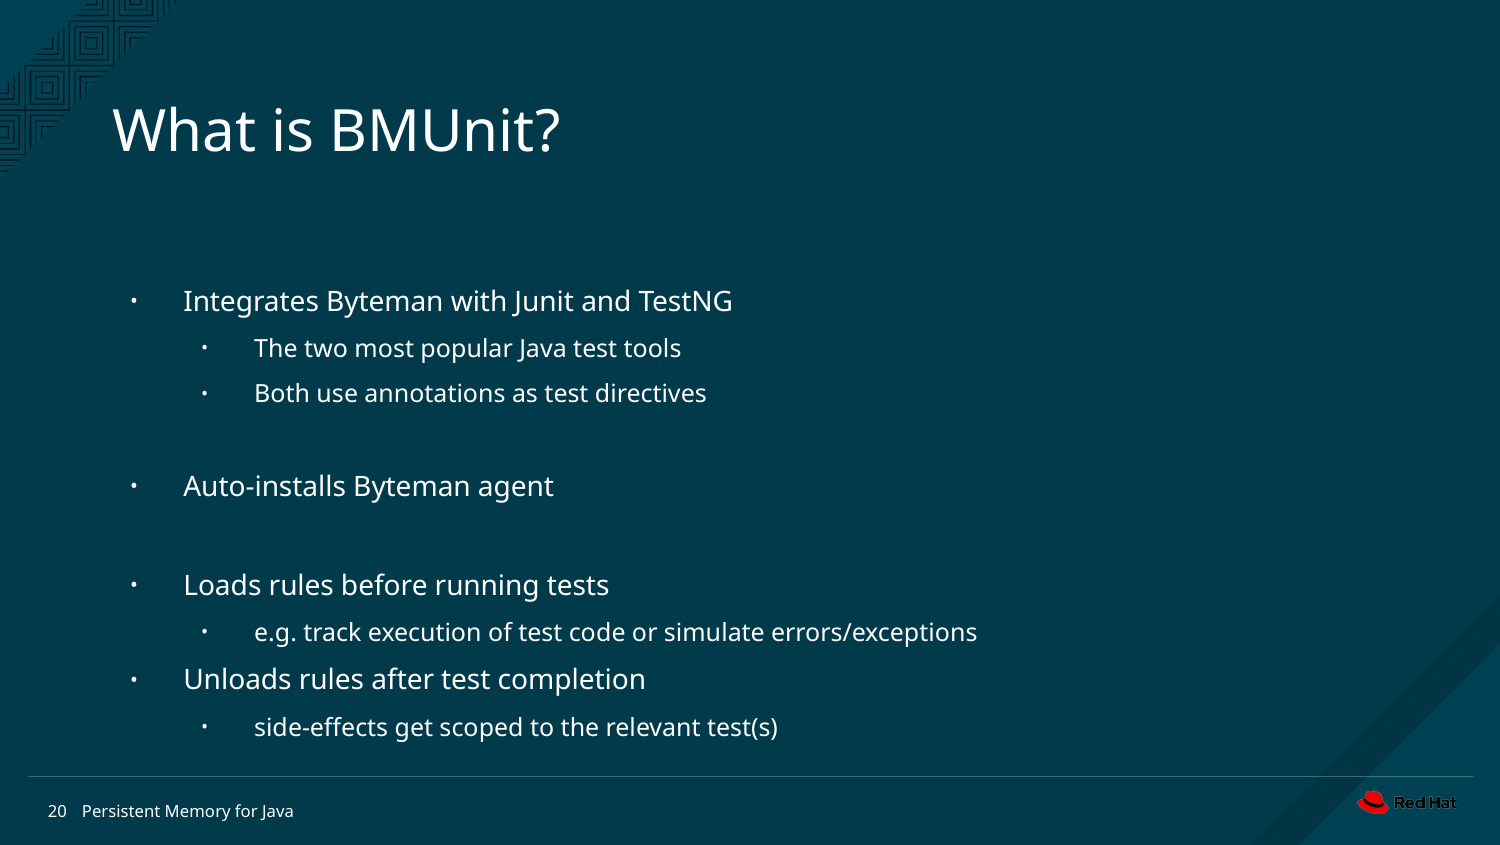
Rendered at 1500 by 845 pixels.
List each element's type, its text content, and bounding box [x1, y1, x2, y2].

picture [1430, 797, 1449, 808]
picture [99, 38, 103, 49]
title What is BMUnit? [112, 0, 1388, 169]
picture [1358, 791, 1388, 813]
picture [1395, 797, 1404, 808]
picture [1406, 800, 1413, 808]
list Integrates Byteman with Junit and TestNG The two most popular Java test tools Both use annotations as test directives Auto-installs Byteman agent Loads rules before running tests e.g. track execution of test code or simulate errors/exceptions Unloads rules after test completion side-effects get scoped to the relevant test(s) [112, 281, 1388, 772]
picture [1451, 797, 1455, 808]
picture [1416, 797, 1425, 808]
